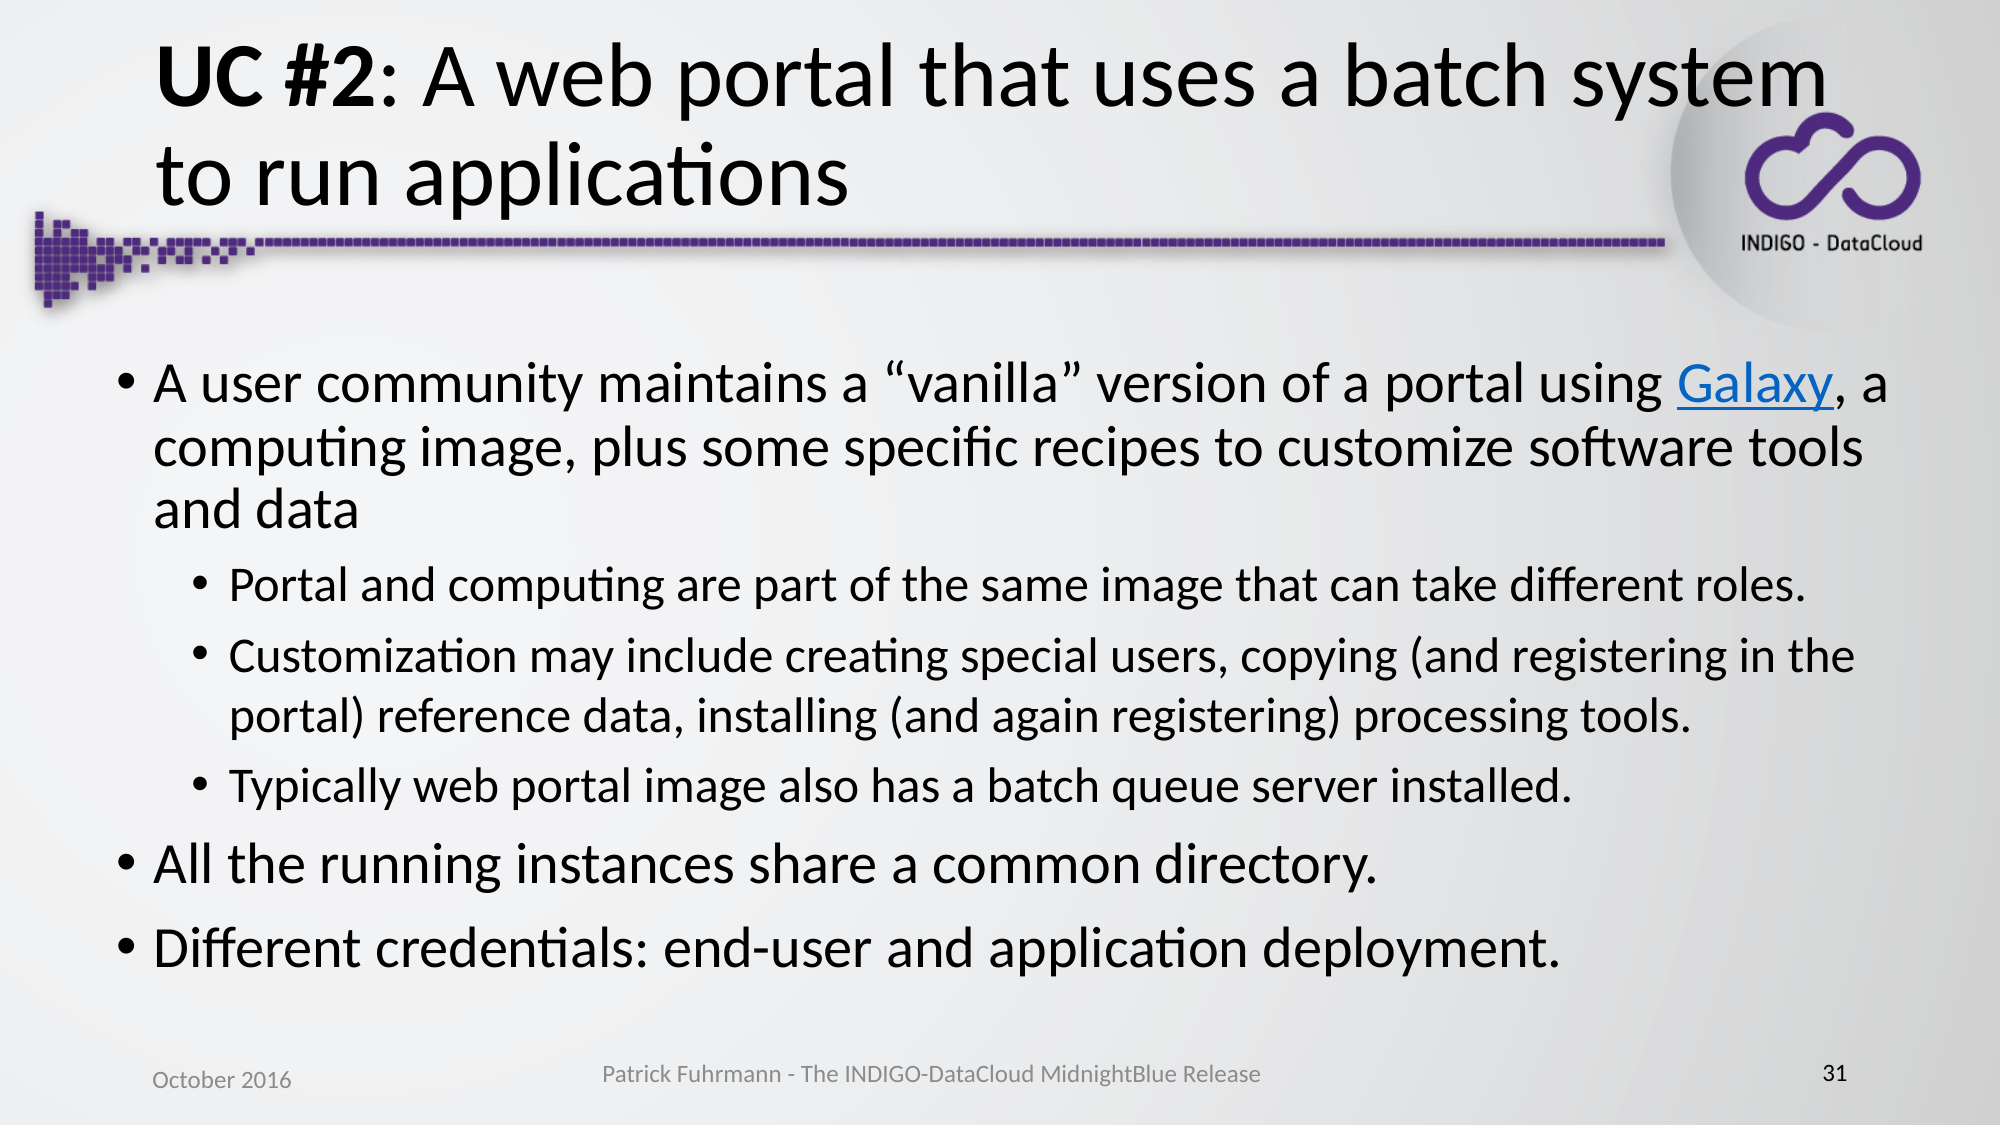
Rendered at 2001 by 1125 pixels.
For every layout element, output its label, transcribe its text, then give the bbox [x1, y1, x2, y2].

picture [0, 0, 2000, 1125]
list A user community maintains a “vanilla” version of a portal using Galaxy, a computing image, plus some specific recipes to customize software tools and data Portal and computing are part of the same image that can take different roles. Customization may include creating special users, copying (and registering in the portal) reference data, installing (and again registering) processing tools. Typically web portal image also has a batch queue server installed. All the running instances share a common directory. Different credentials: end-user and application deployment. [101, 345, 1925, 1042]
slide_number <number> [1702, 1041, 1863, 1102]
slide_number October 2016 [137, 1048, 588, 1109]
title UC #2: A web portal that uses a batch system to run applications [140, 17, 1866, 236]
footer Patrick Fuhrmann - The INDIGO-DataCloud MidnightBlue Release [587, 1042, 1413, 1103]
